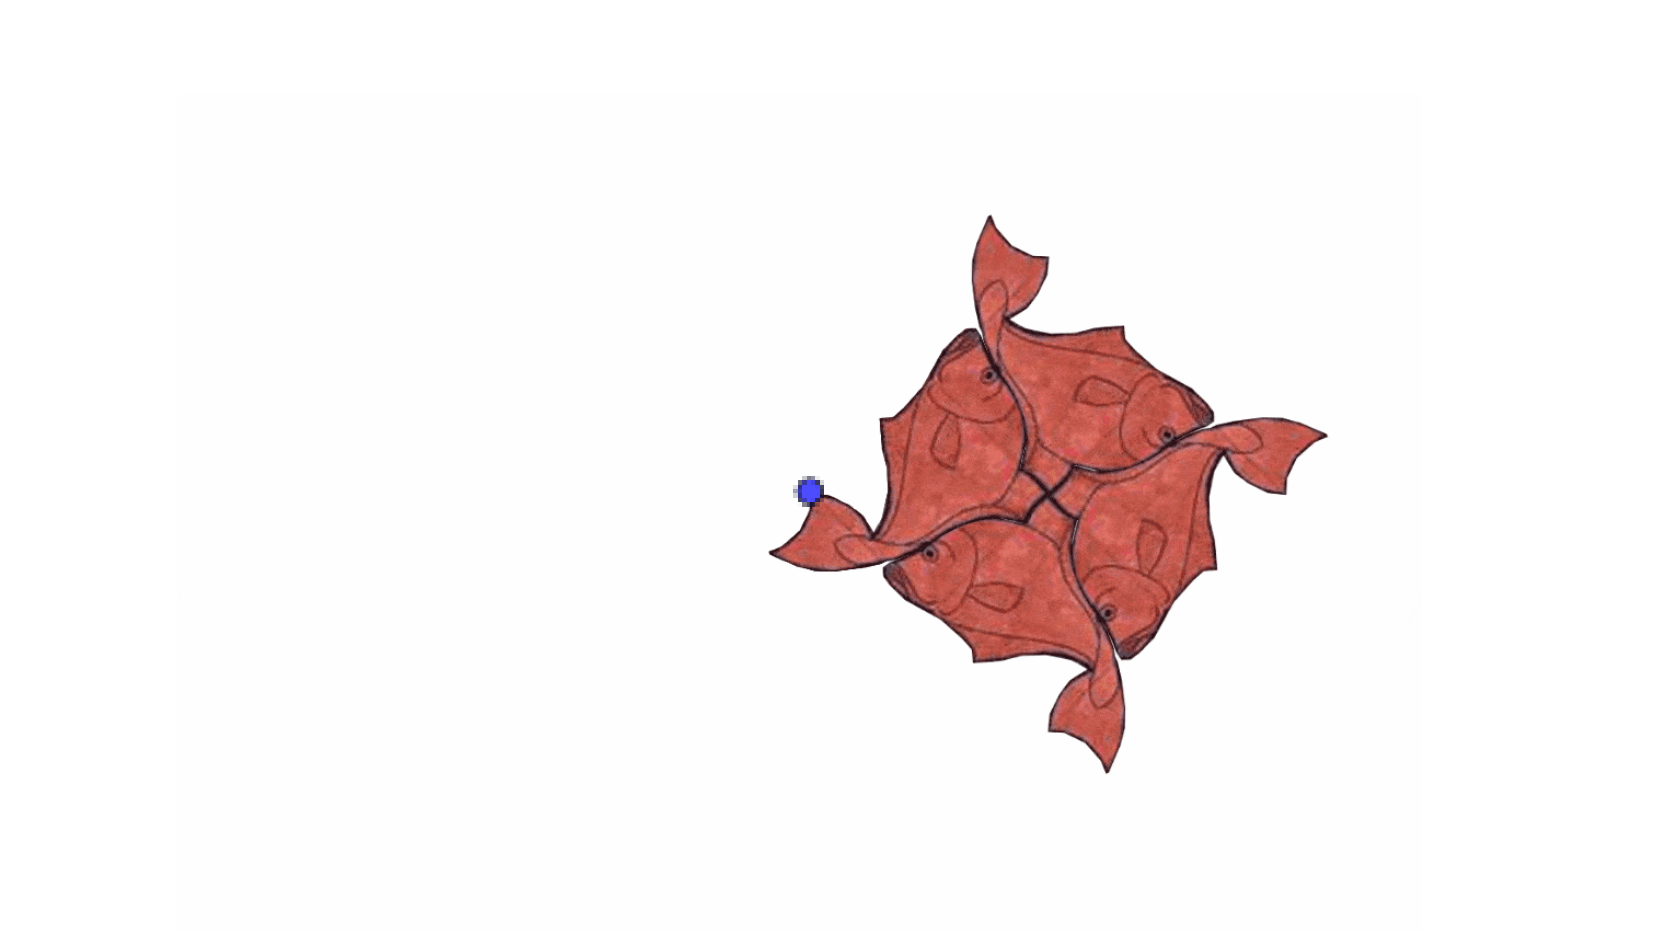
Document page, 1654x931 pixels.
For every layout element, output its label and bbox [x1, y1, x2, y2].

picture [177, 94, 1422, 931]
